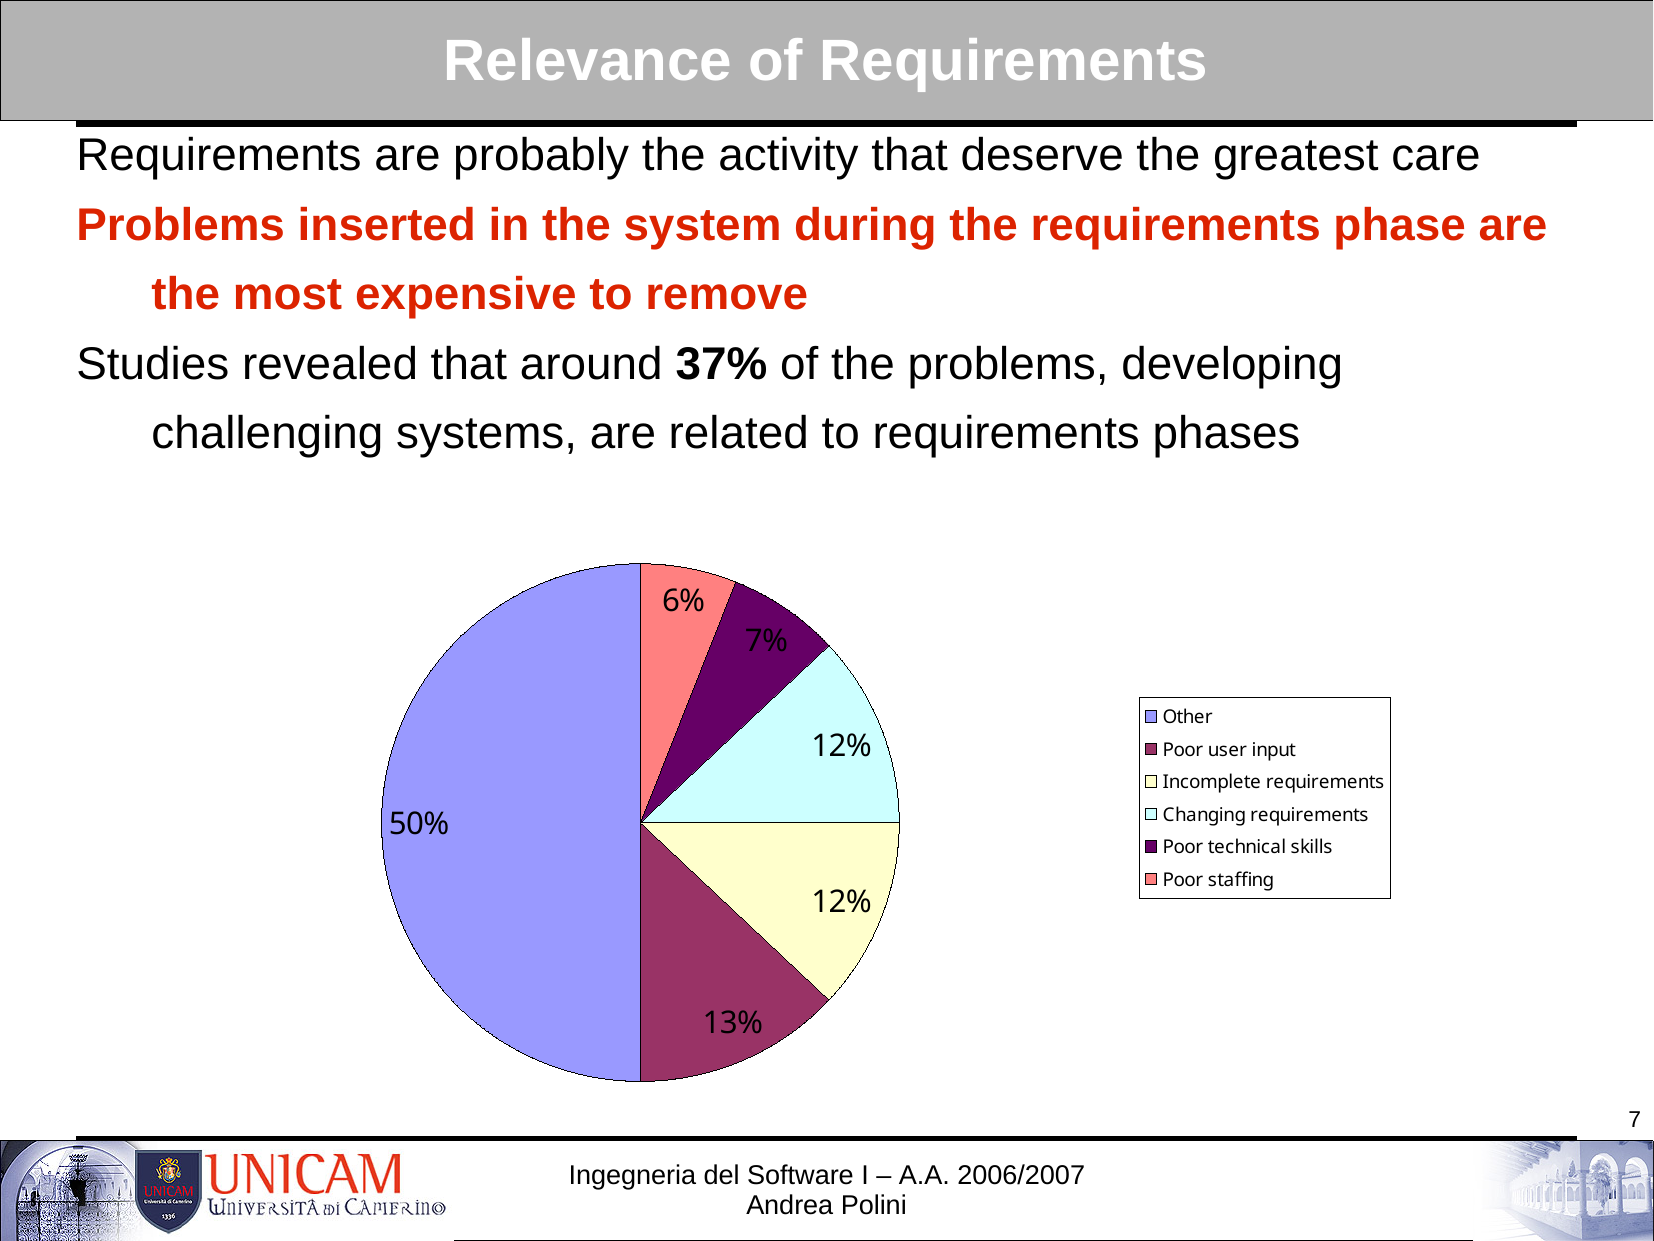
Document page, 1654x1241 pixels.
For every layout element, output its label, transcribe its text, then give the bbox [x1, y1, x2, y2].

picture [0, 1141, 454, 1241]
title Relevance of Requirements [0, 0, 1653, 121]
chart [124, 647, 1497, 1134]
picture [1473, 1141, 1654, 1241]
list Requirements are probably the activity that deserve the greatest care Problems inserted in the system during the requirements phase are the most expensive to remove Studies revealed that around 37% of the problems, developing challenging systems, are related to requirements phases [76, 129, 1577, 647]
